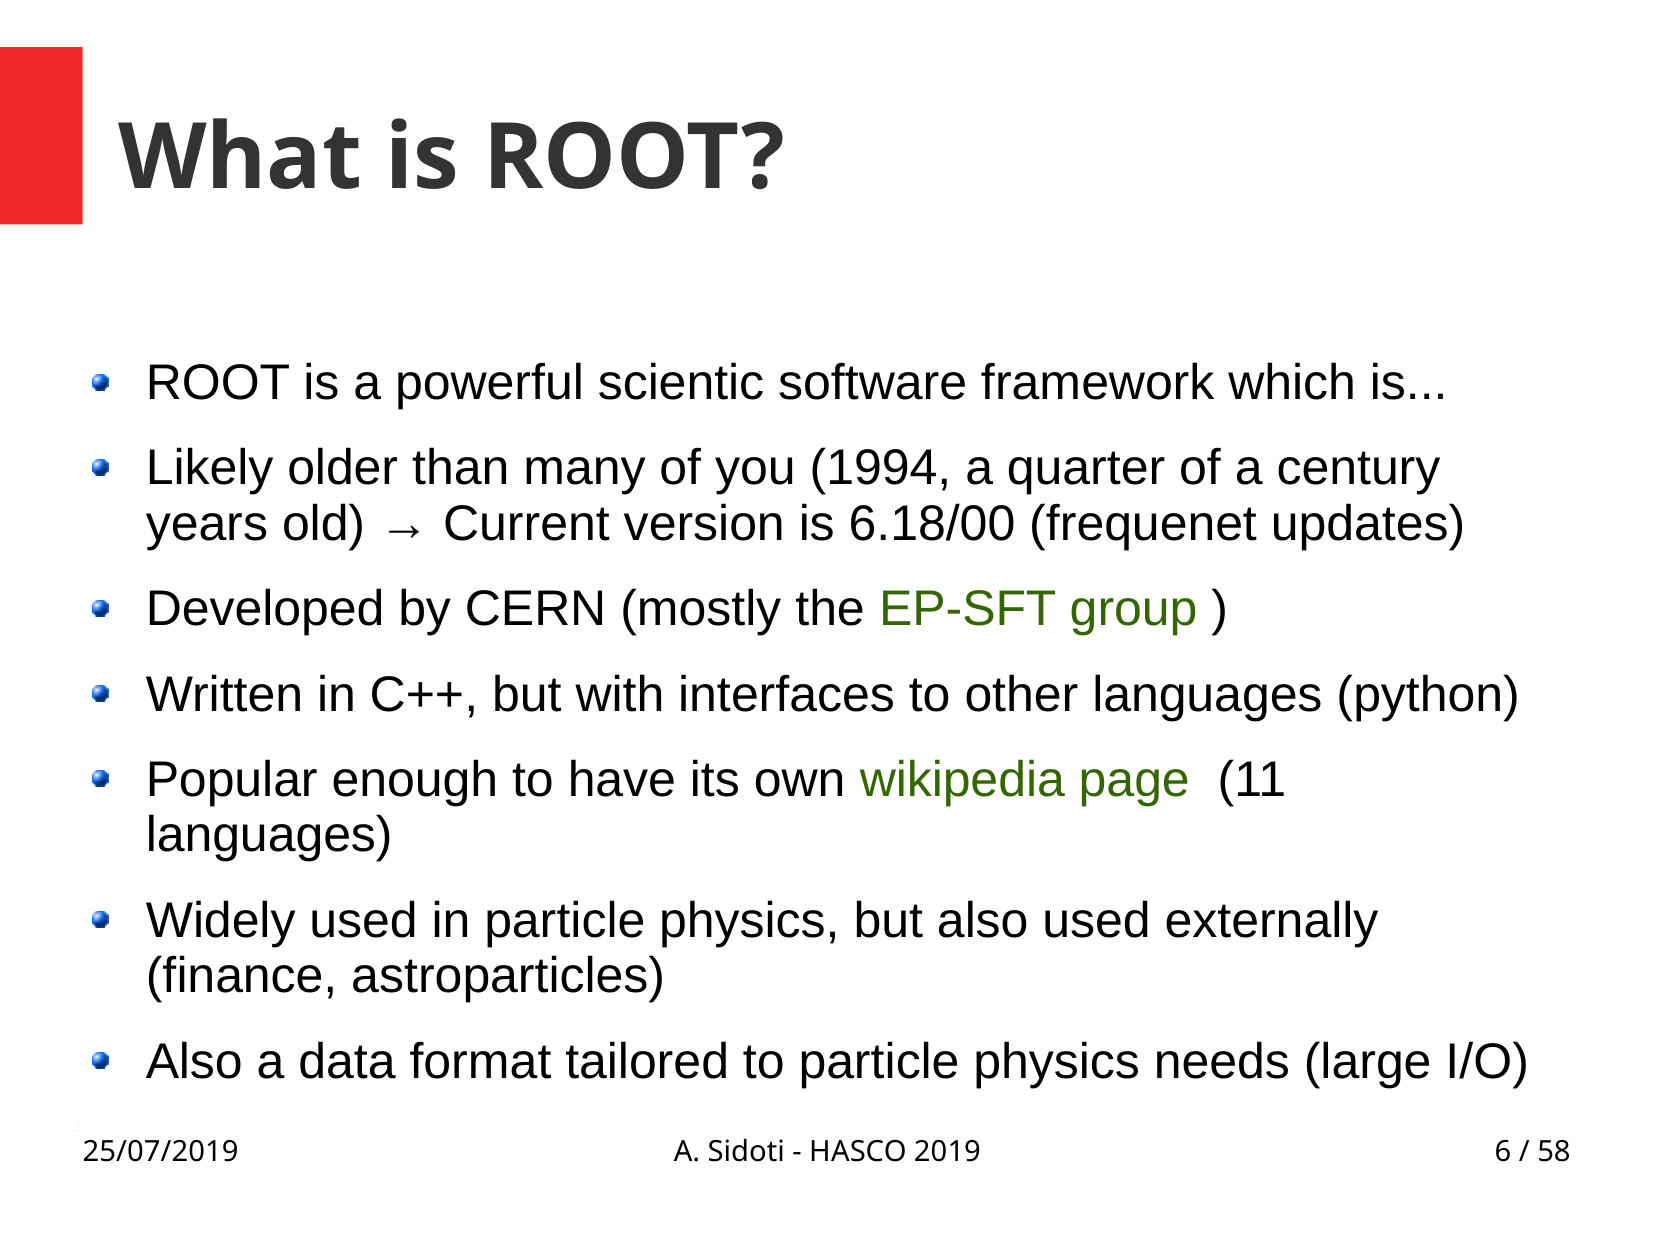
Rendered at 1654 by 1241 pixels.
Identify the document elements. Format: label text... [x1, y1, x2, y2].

title What is ROOT? [118, 49, 1571, 257]
list ROOT is a powerful scientic software framework which is... Likely older than many of you (1994, a quarter of a century years old) → Current version is 6.18/00 (frequenet updates) Developed by CERN (mostly the EP-SFT group ) Written in C++, but with interfaces to other languages (python) Popular enough to have its own wikipedia page (11 languages) Widely used in particle physics, but also used externally (finance, astroparticles) Also a data format tailored to particle physics needs (large I/O) S [75, 354, 1536, 1074]
